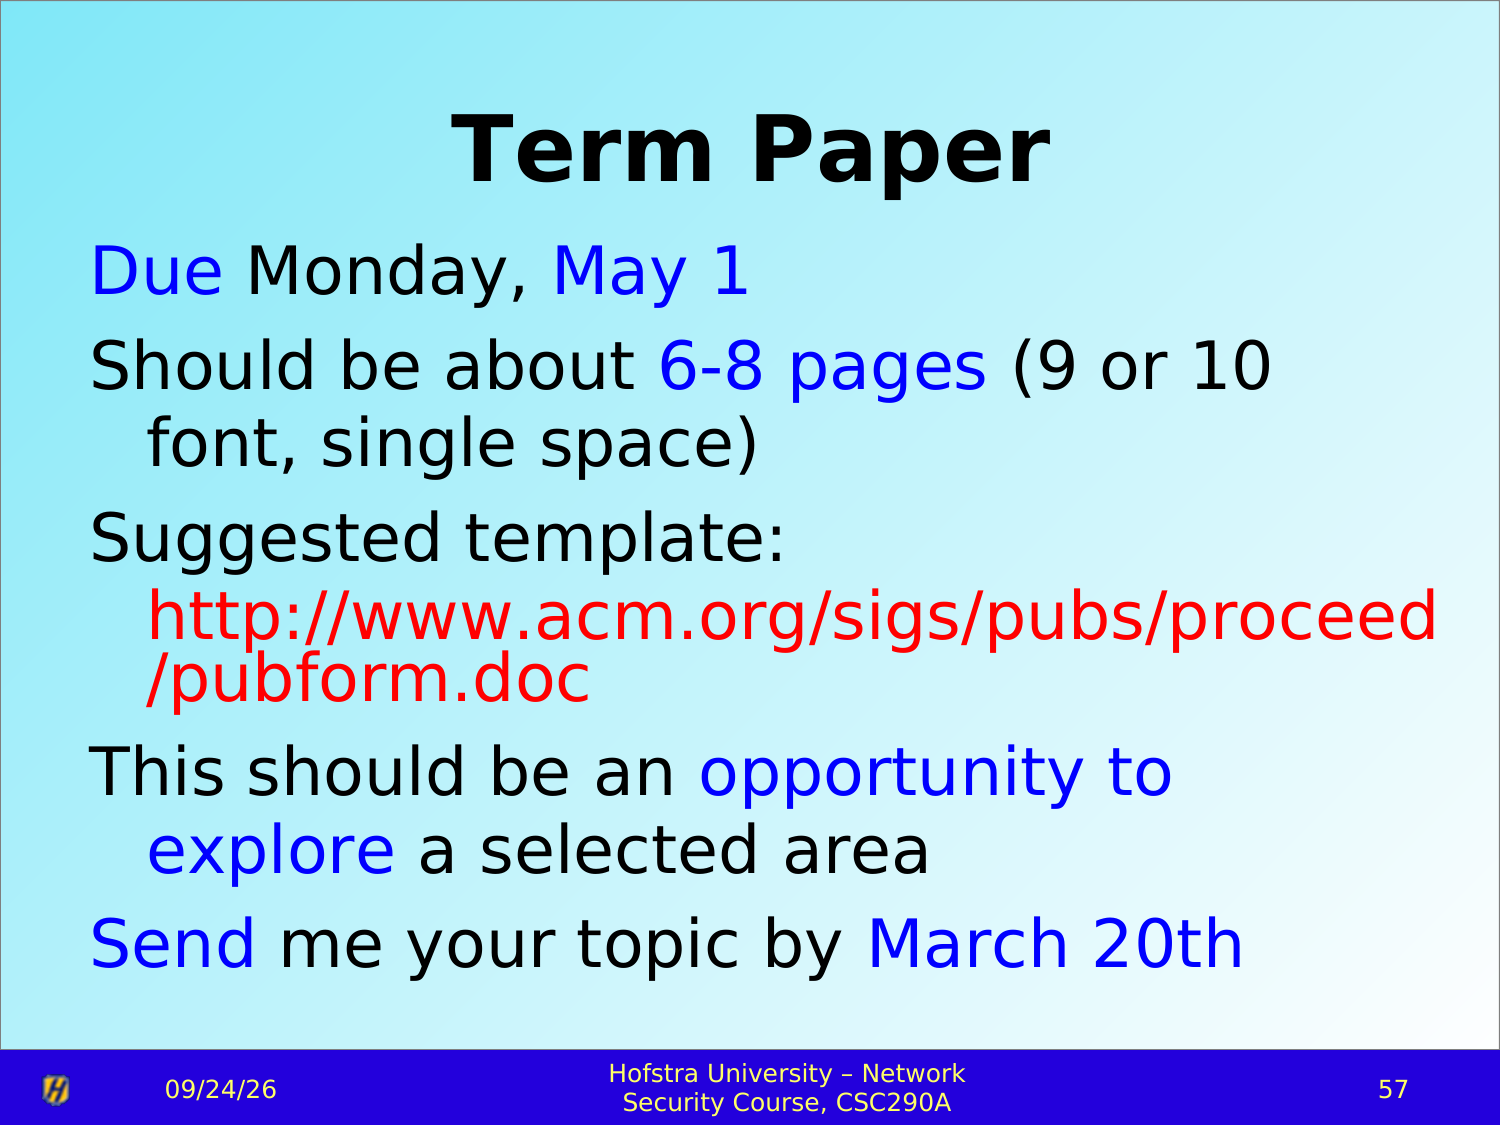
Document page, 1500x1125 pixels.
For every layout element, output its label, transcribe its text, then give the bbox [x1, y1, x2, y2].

list Due Monday, May 1 Should be about 6-8 pages (9 or 10 font, single space) Suggested template: http://www.acm.org/sigs/pubs/proceed/pubform.doc This should be an opportunity to explore a selected area Send me your topic by March 20th [75, 224, 1457, 947]
title Term Paper [112, 85, 1391, 212]
picture [37, 1072, 76, 1110]
